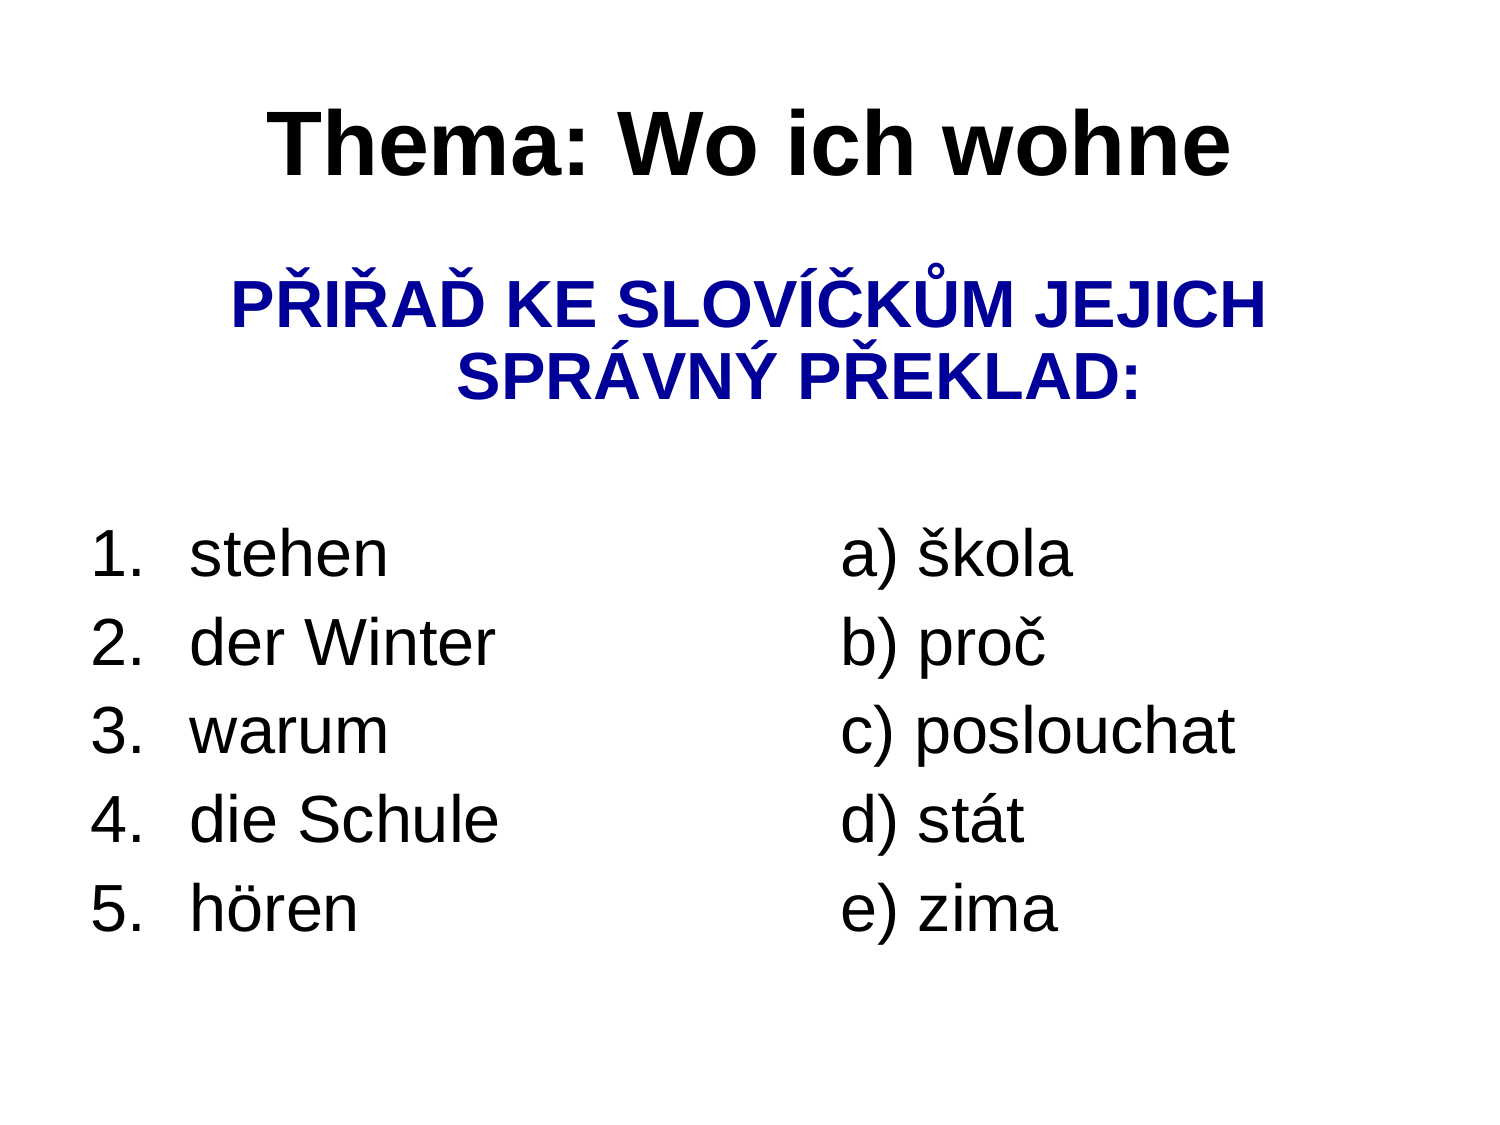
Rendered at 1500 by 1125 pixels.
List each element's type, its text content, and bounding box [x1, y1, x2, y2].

list PŘIŘAĎ KE SLOVÍČKŮM JEJICH SPRÁVNÝ PŘEKLAD: stehen a) škola der Winter b) proč warum c) poslouchat die Schule d) stát hören e) zima [75, 262, 1426, 1006]
title Thema: Wo ich wohne [75, 45, 1426, 233]
